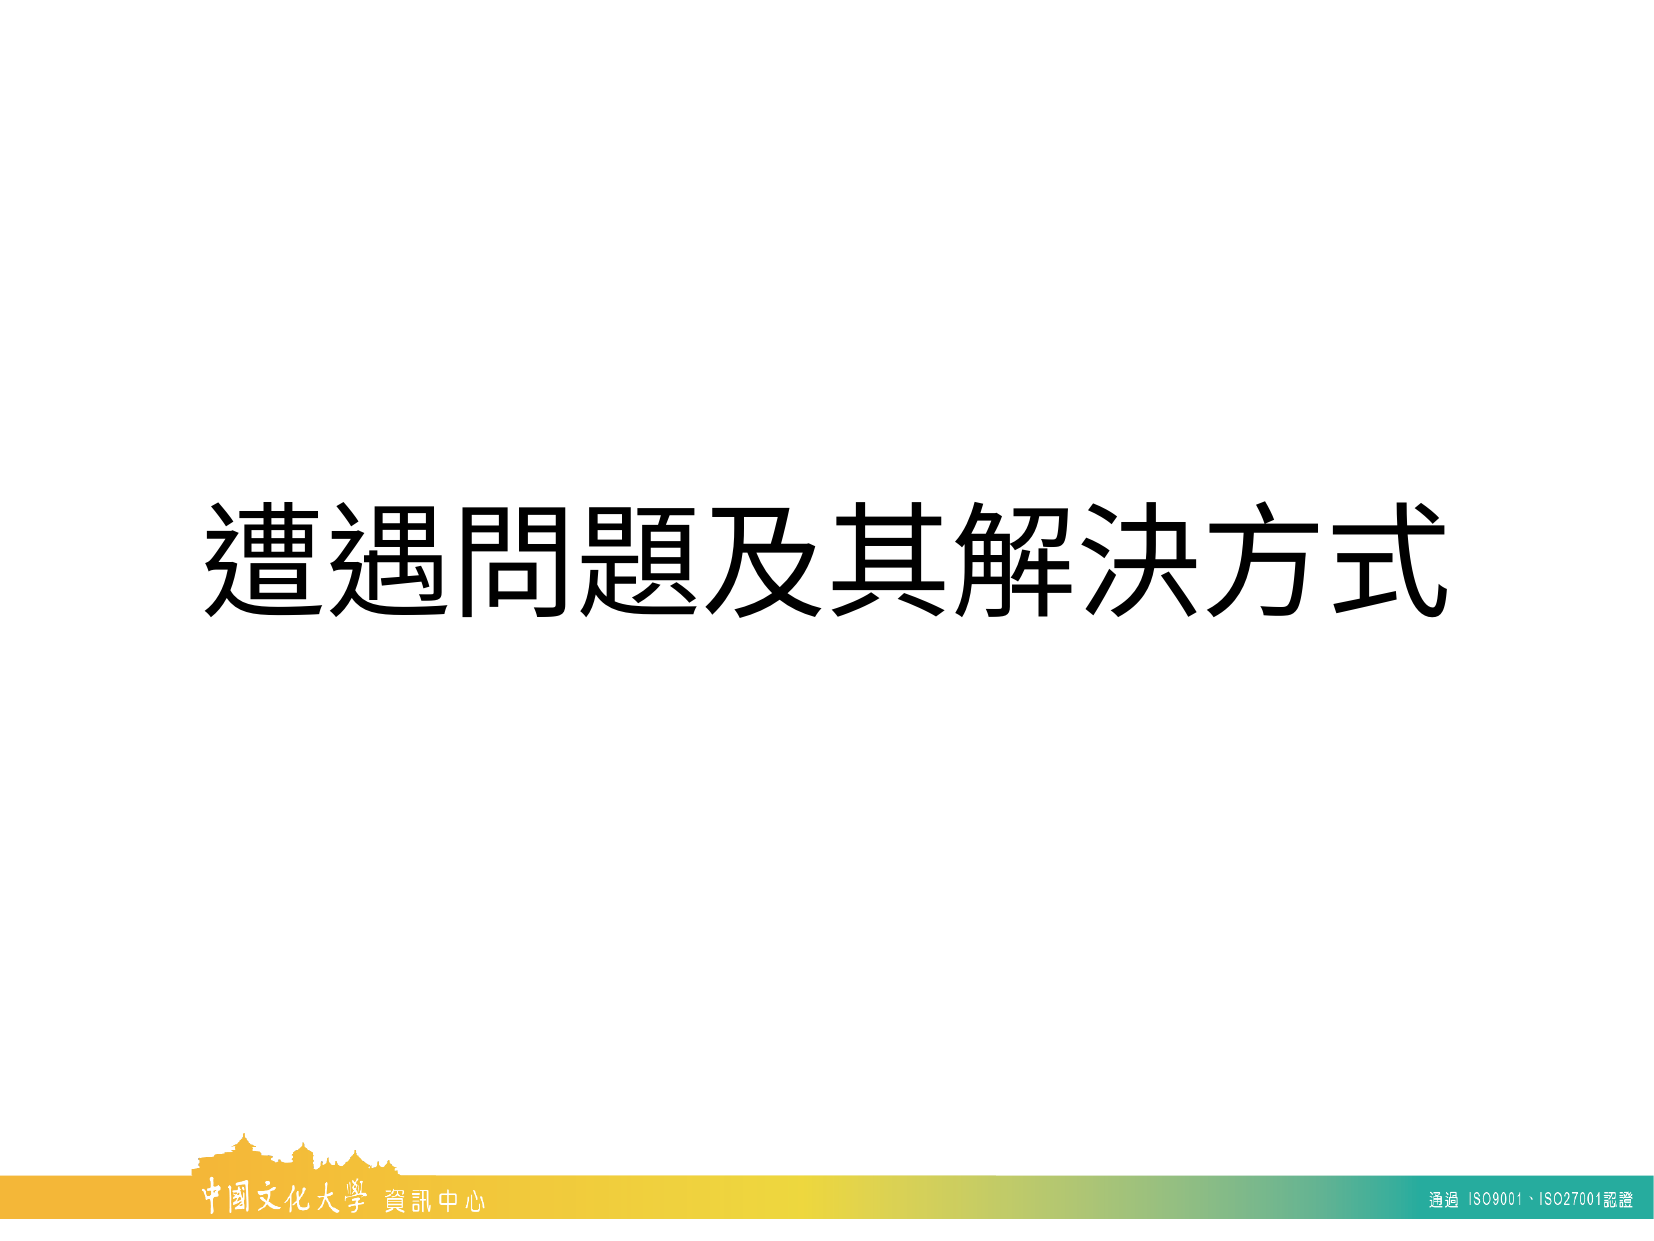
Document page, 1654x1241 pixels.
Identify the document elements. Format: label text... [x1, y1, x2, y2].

picture [0, 1133, 1654, 1219]
title 遭遇問題及其解決方式 [82, 354, 1571, 774]
